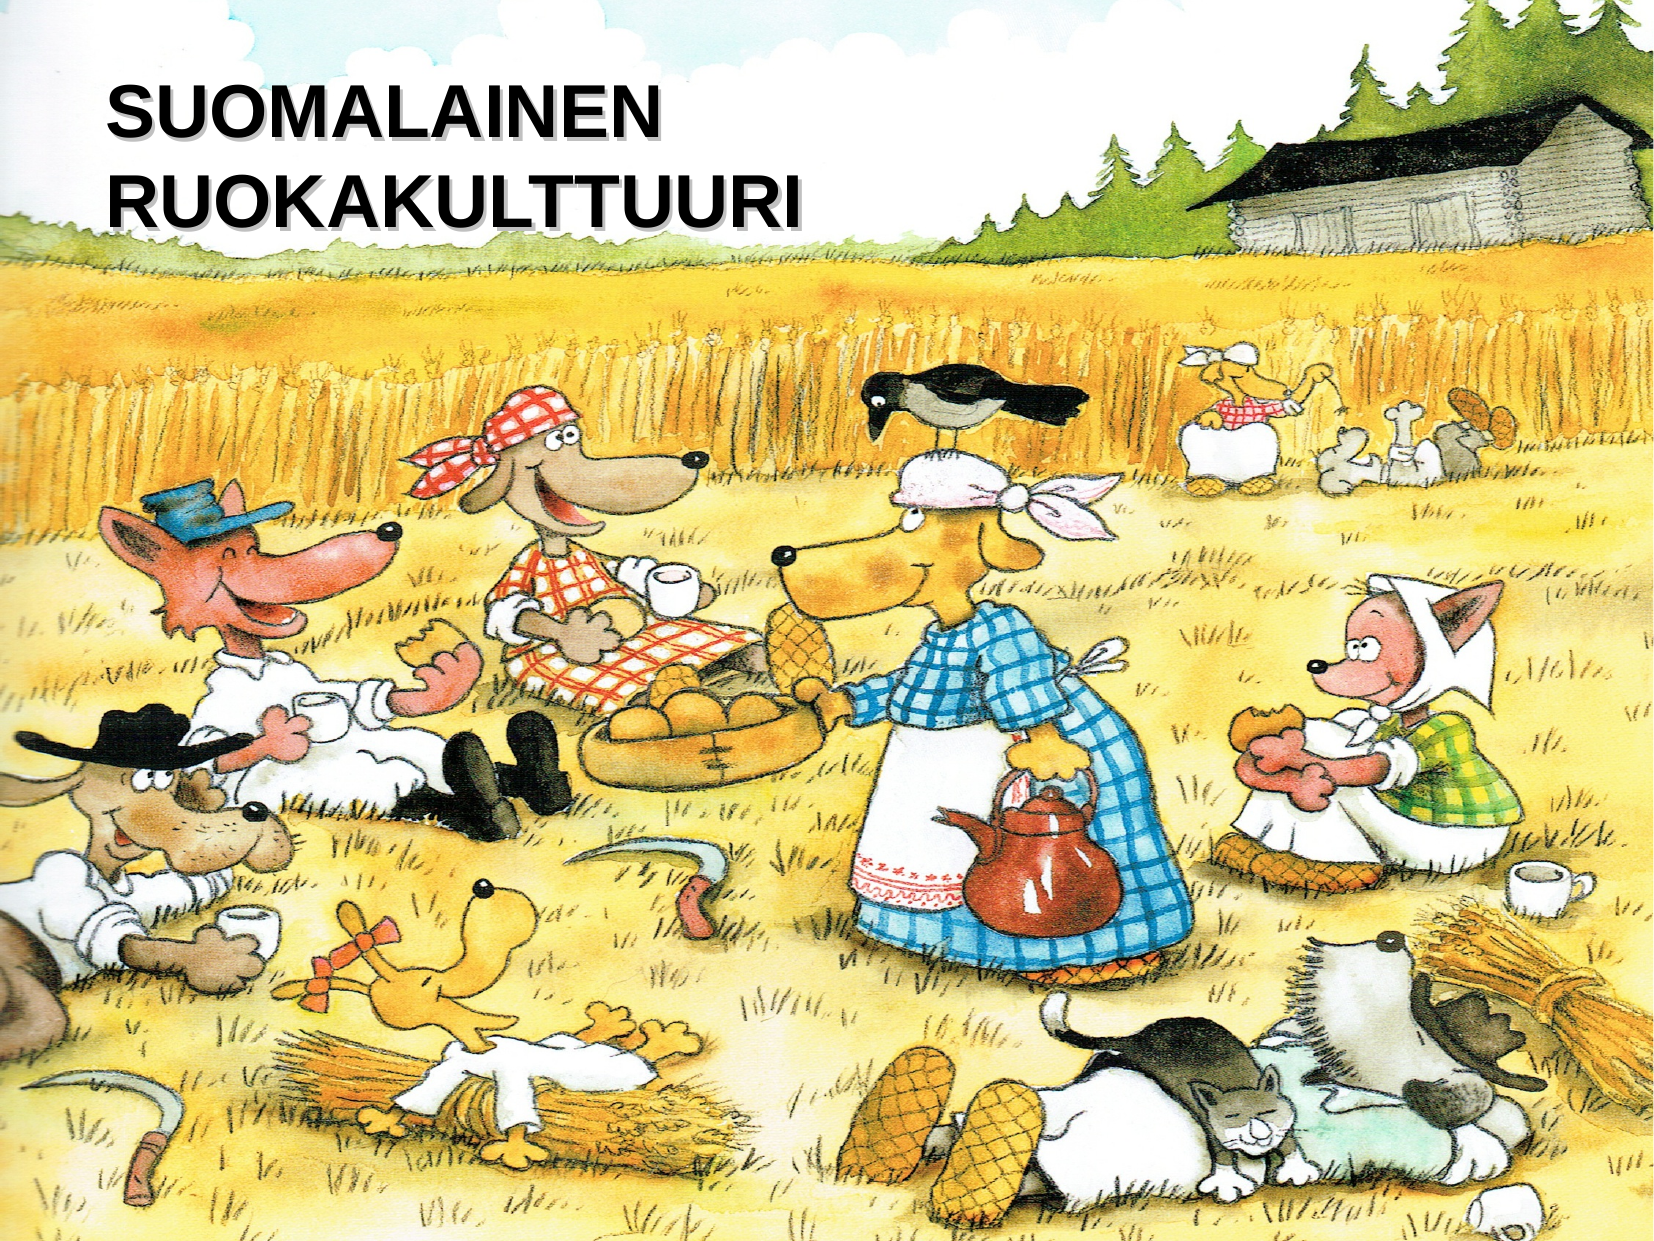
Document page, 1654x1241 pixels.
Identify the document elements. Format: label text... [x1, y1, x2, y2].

text_box SUOMALAINEN RUOKAKULTTUURI [55, 55, 1282, 251]
picture [0, 0, 1654, 1241]
